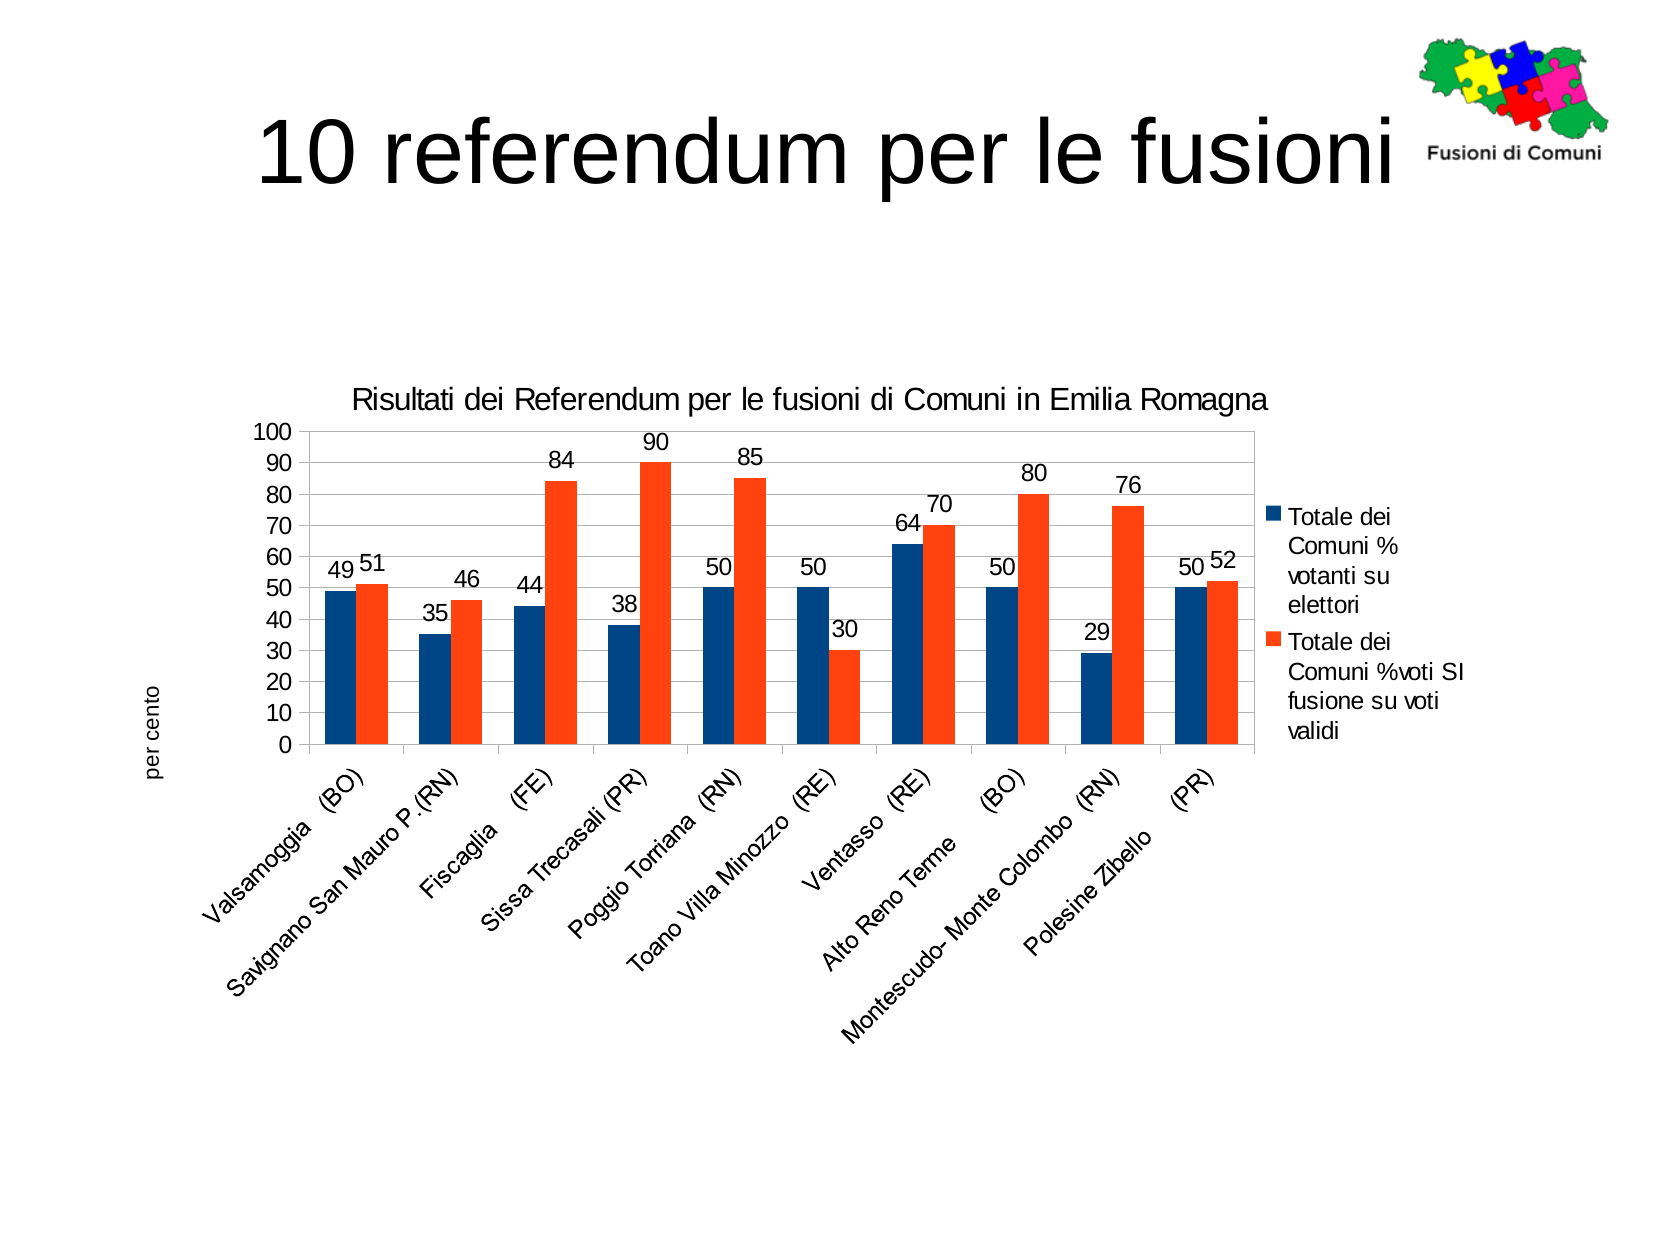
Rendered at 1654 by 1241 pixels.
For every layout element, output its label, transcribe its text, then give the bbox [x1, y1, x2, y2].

picture [129, 348, 1497, 1130]
title 10 referendum per le fusioni [82, 49, 1571, 257]
picture [1417, 35, 1611, 165]
